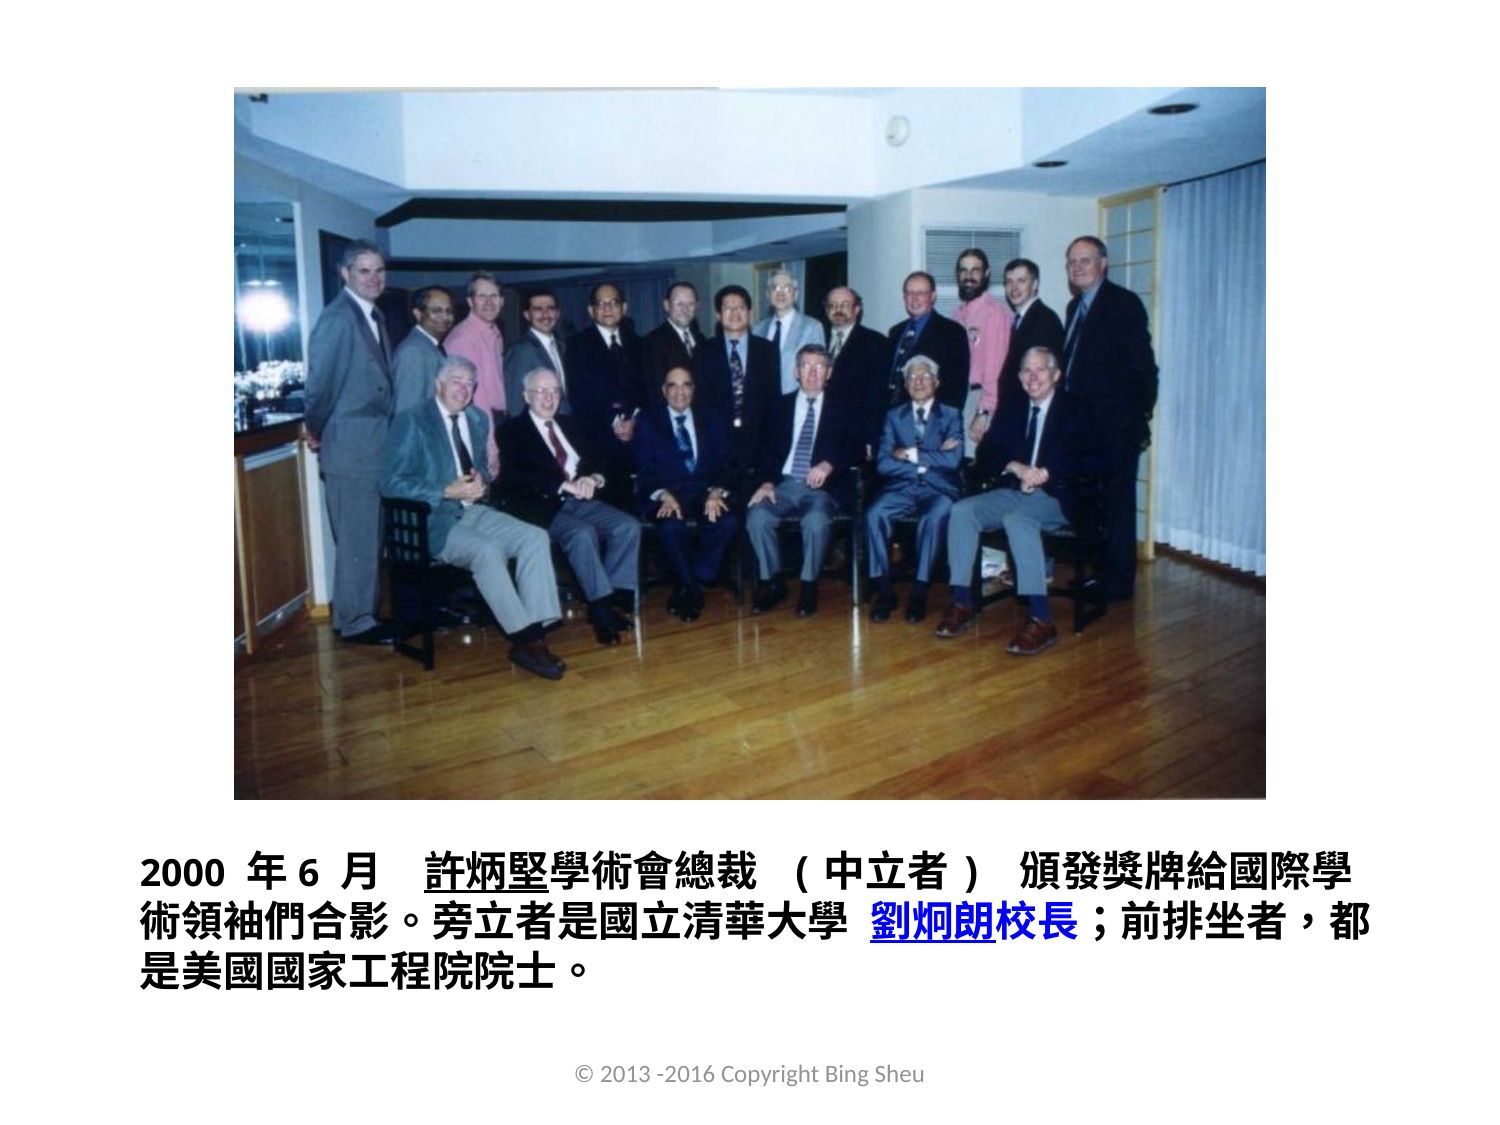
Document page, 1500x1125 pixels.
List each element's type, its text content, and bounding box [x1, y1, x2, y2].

footer © 2013 -2016 Copyright Bing Sheu [512, 1042, 988, 1103]
text_box 2000 年6 月 許炳堅學術會總裁 (中立者) 頒發獎牌給國際學術領袖們合影。旁立者是國立清華大學 劉炯朗校長；前排坐者，都是美國國家工程院院士。 [124, 837, 1388, 1003]
picture [234, 87, 1266, 800]
